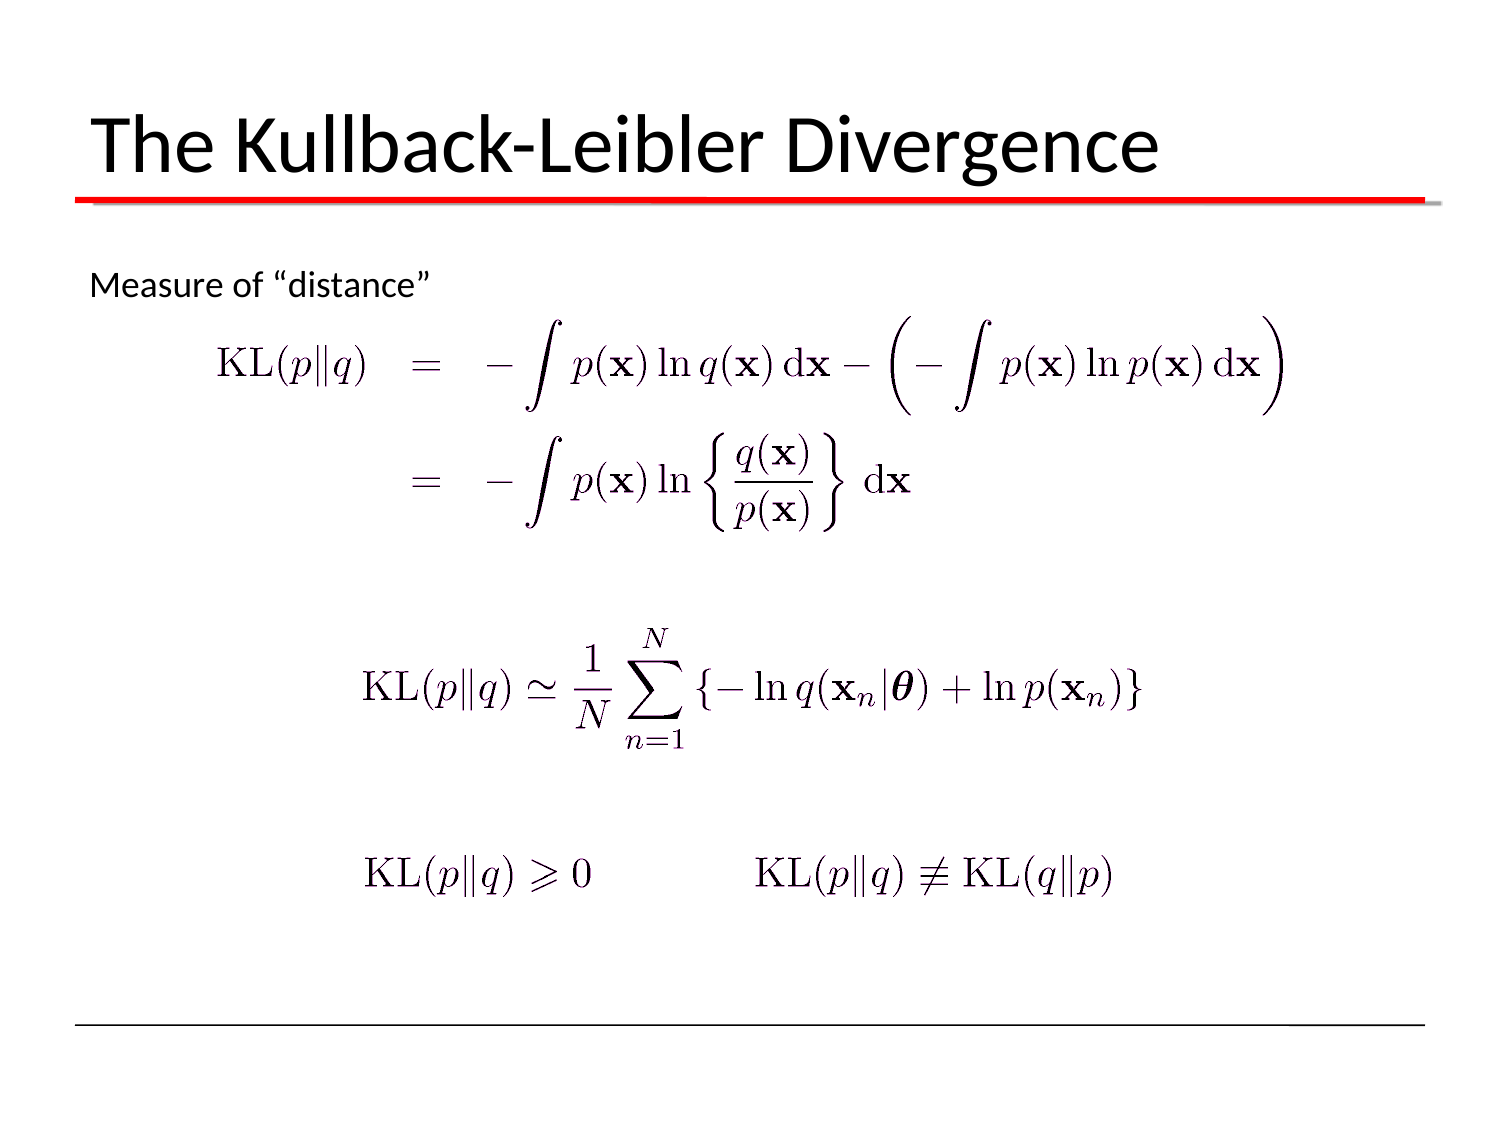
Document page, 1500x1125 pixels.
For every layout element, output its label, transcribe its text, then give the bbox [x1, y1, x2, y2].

text_box [216, 312, 1284, 534]
picture [362, 853, 592, 901]
picture [751, 853, 1111, 901]
picture [358, 624, 1142, 751]
text_box Measure of “distance” [74, 252, 523, 313]
title The Kullback-Leibler Divergence [75, 31, 1426, 247]
